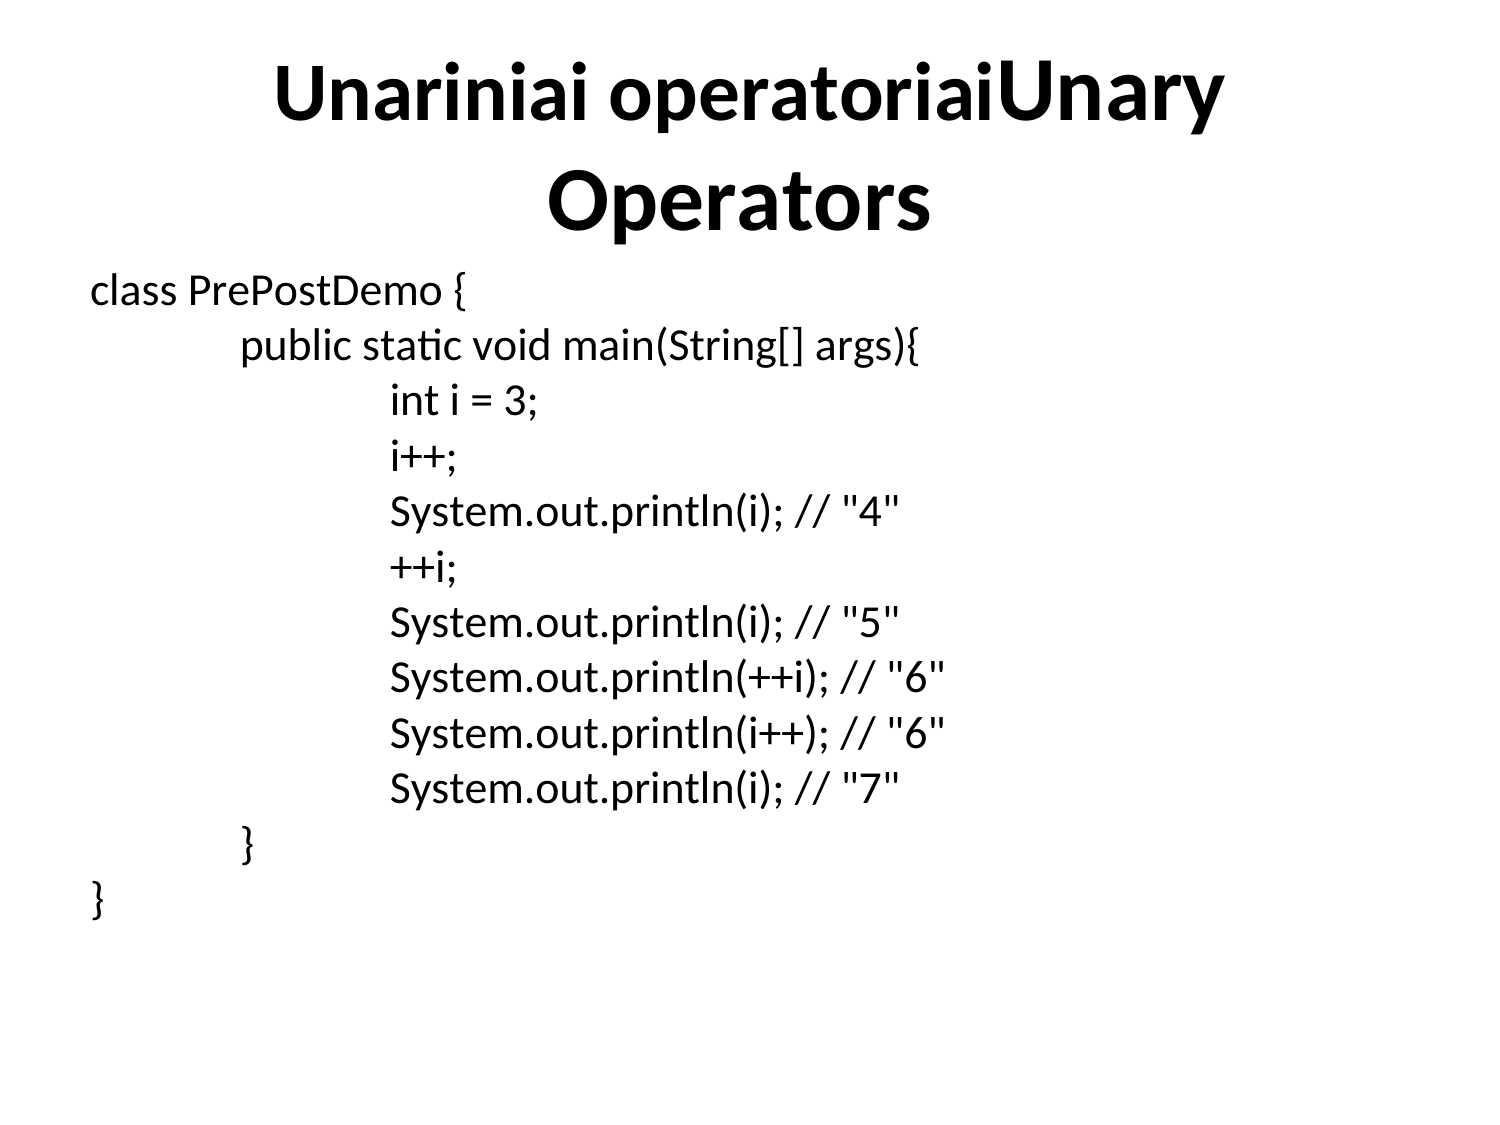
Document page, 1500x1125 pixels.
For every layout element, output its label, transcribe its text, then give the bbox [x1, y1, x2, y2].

text_box Unariniai operatoriaiUnary Operators [75, 21, 1426, 257]
text_box class PrePostDemo { public static void main(String[] args){ int i = 3; i++; System.out.println(i); // "4" ++i; System.out.println(i); // "5" System.out.println(++i); // "6" System.out.println(i++); // "6" System.out.println(i); // "7" } } [75, 262, 1426, 1005]
